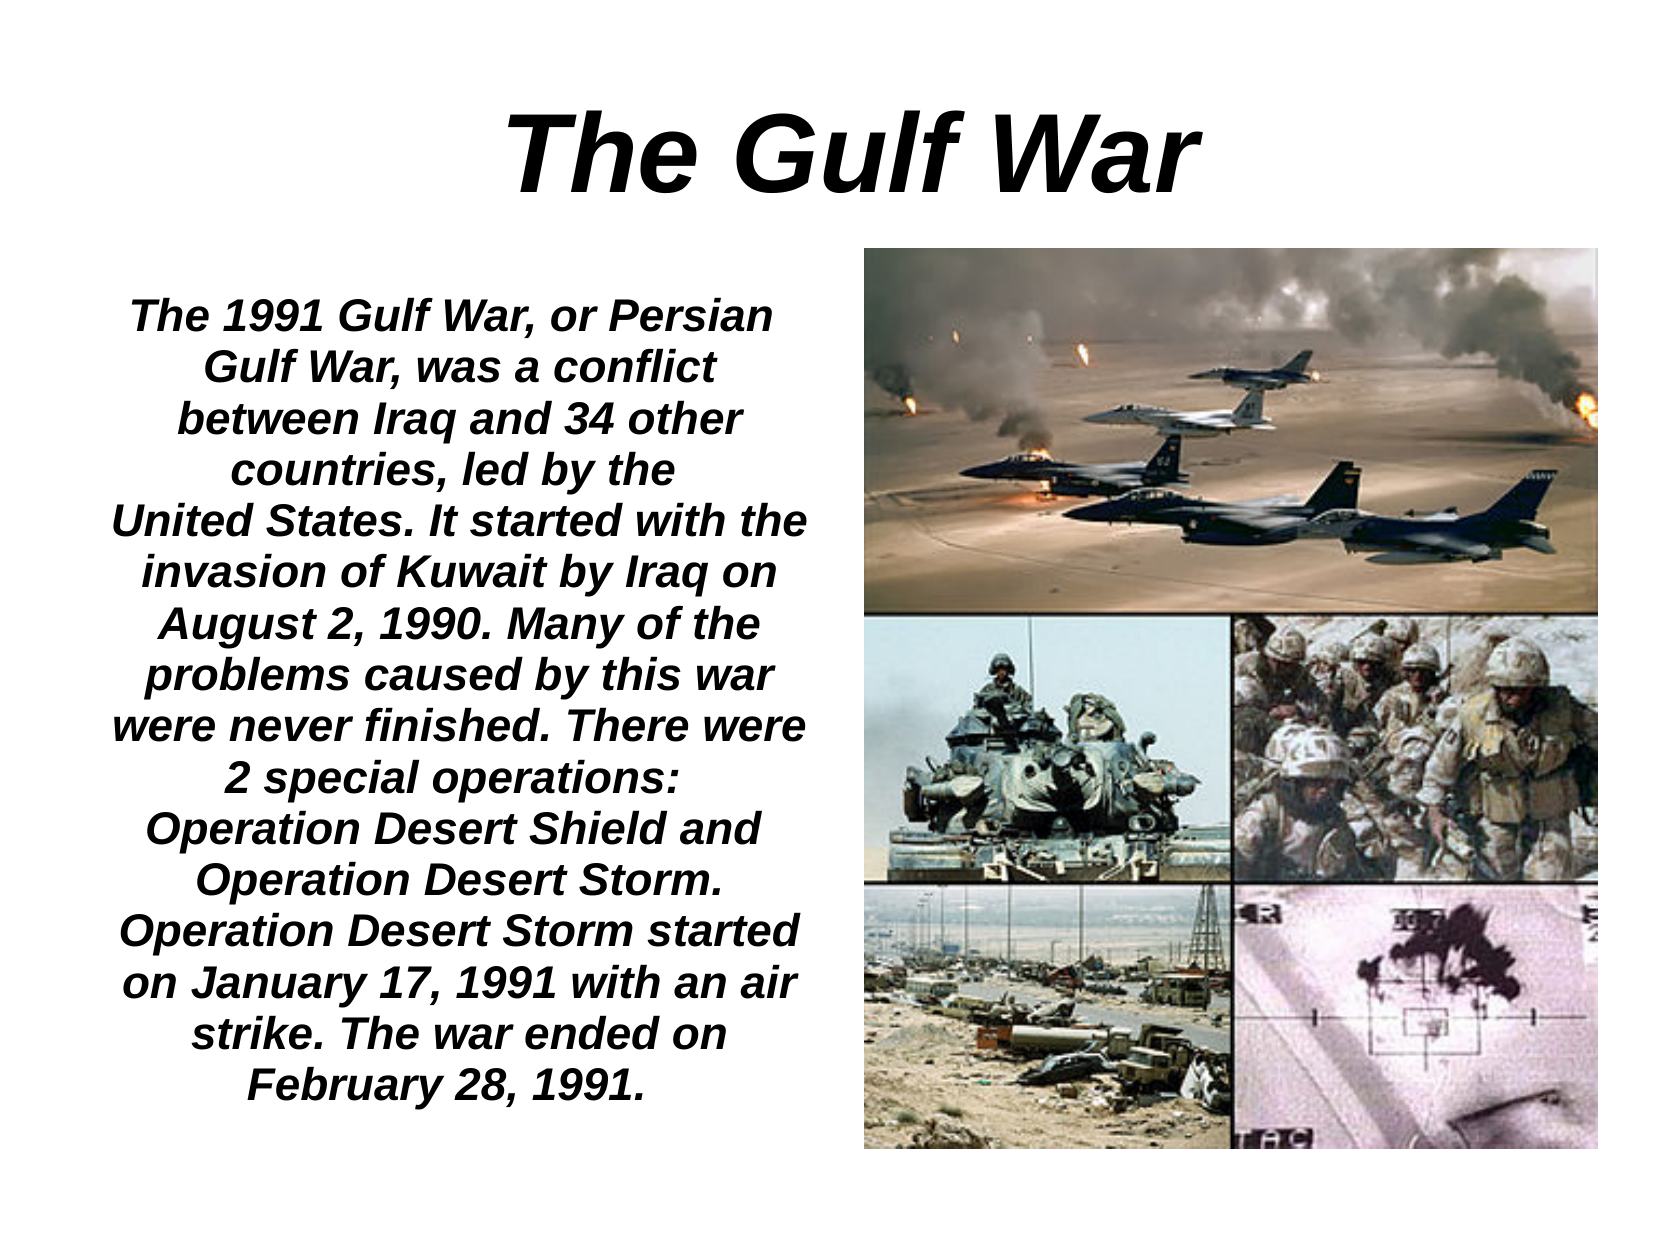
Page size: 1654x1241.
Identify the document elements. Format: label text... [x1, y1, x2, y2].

picture [864, 248, 1598, 1149]
list The 1991 Gulf War, or Persian Gulf War, was a conflict between Iraq and 34 other countries, led by the United States. It started with the invasion of Kuwait by Iraq on August 2, 1990. Many of the problems caused by this war were never finished. There were 2 special operations: Operation Desert Shield and Operation Desert Storm. Operation Desert Storm started on January 17, 1991 with an air strike. The war ended on February 28, 1991. [35, 290, 809, 1182]
title The Gulf War [82, 49, 1571, 257]
